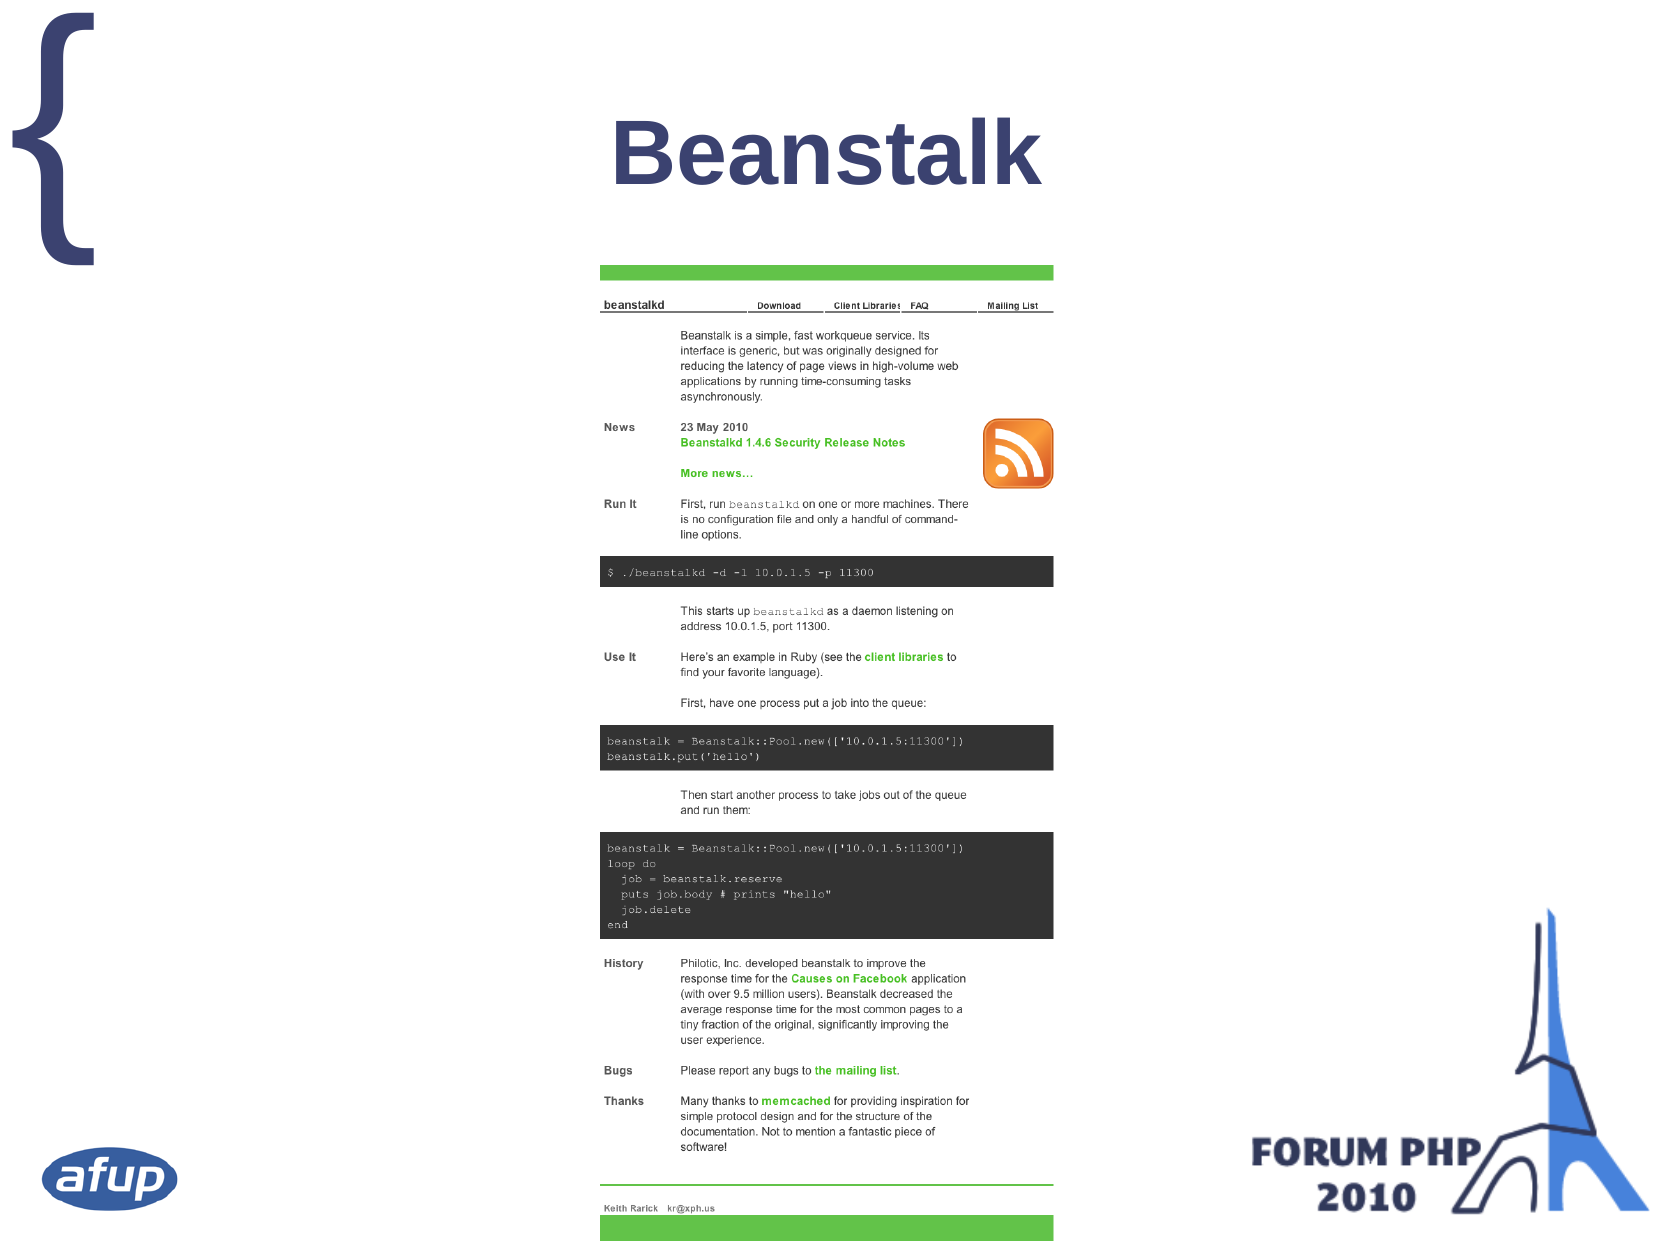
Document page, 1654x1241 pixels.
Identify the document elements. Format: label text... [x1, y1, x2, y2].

title Beanstalk [82, 56, 1571, 250]
picture [41, 1146, 178, 1211]
picture [1240, 872, 1650, 1241]
picture [571, 265, 1082, 1241]
